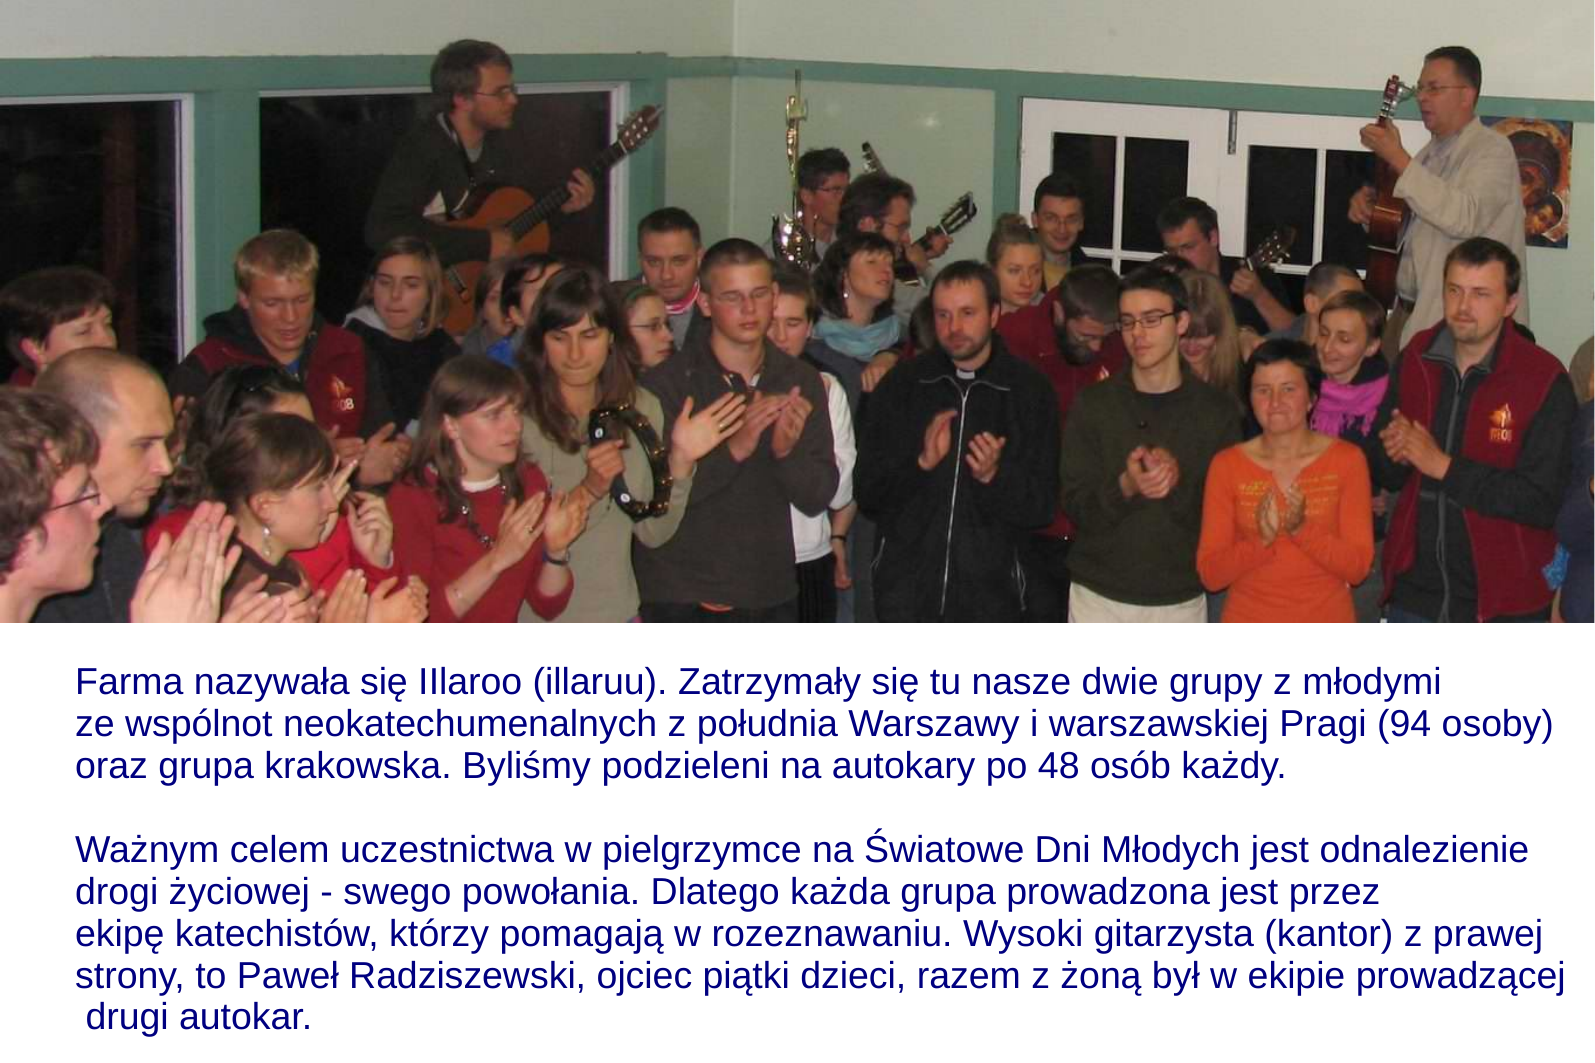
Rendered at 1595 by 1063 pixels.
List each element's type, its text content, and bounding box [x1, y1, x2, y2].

picture [0, 0, 1595, 623]
text_box Farma nazywała się IIlaroo (illaruu). Zatrzymały się tu nasze dwie grupy z młodymi ze wspólnot neokatechumenalnych z południa Warszawy i warszawskiej Pragi (94 osoby) oraz grupa krakowska. Byliśmy podzieleni na autokary po 48 osób każdy. Ważnym celem uczestnictwa w pielgrzymce na Światowe Dni Młodych jest odnalezienie drogi życiowej - swego powołania. Dlatego każda grupa prowadzona jest przez ekipę katechistów, którzy pomagają w rozeznawaniu. Wysoki gitarzysta (kantor) z prawej strony, to Paweł Radziszewski, ojciec piątki dzieci, razem z żoną był w ekipie prowadzącej drugi autokar. [60, 652, 1577, 1046]
